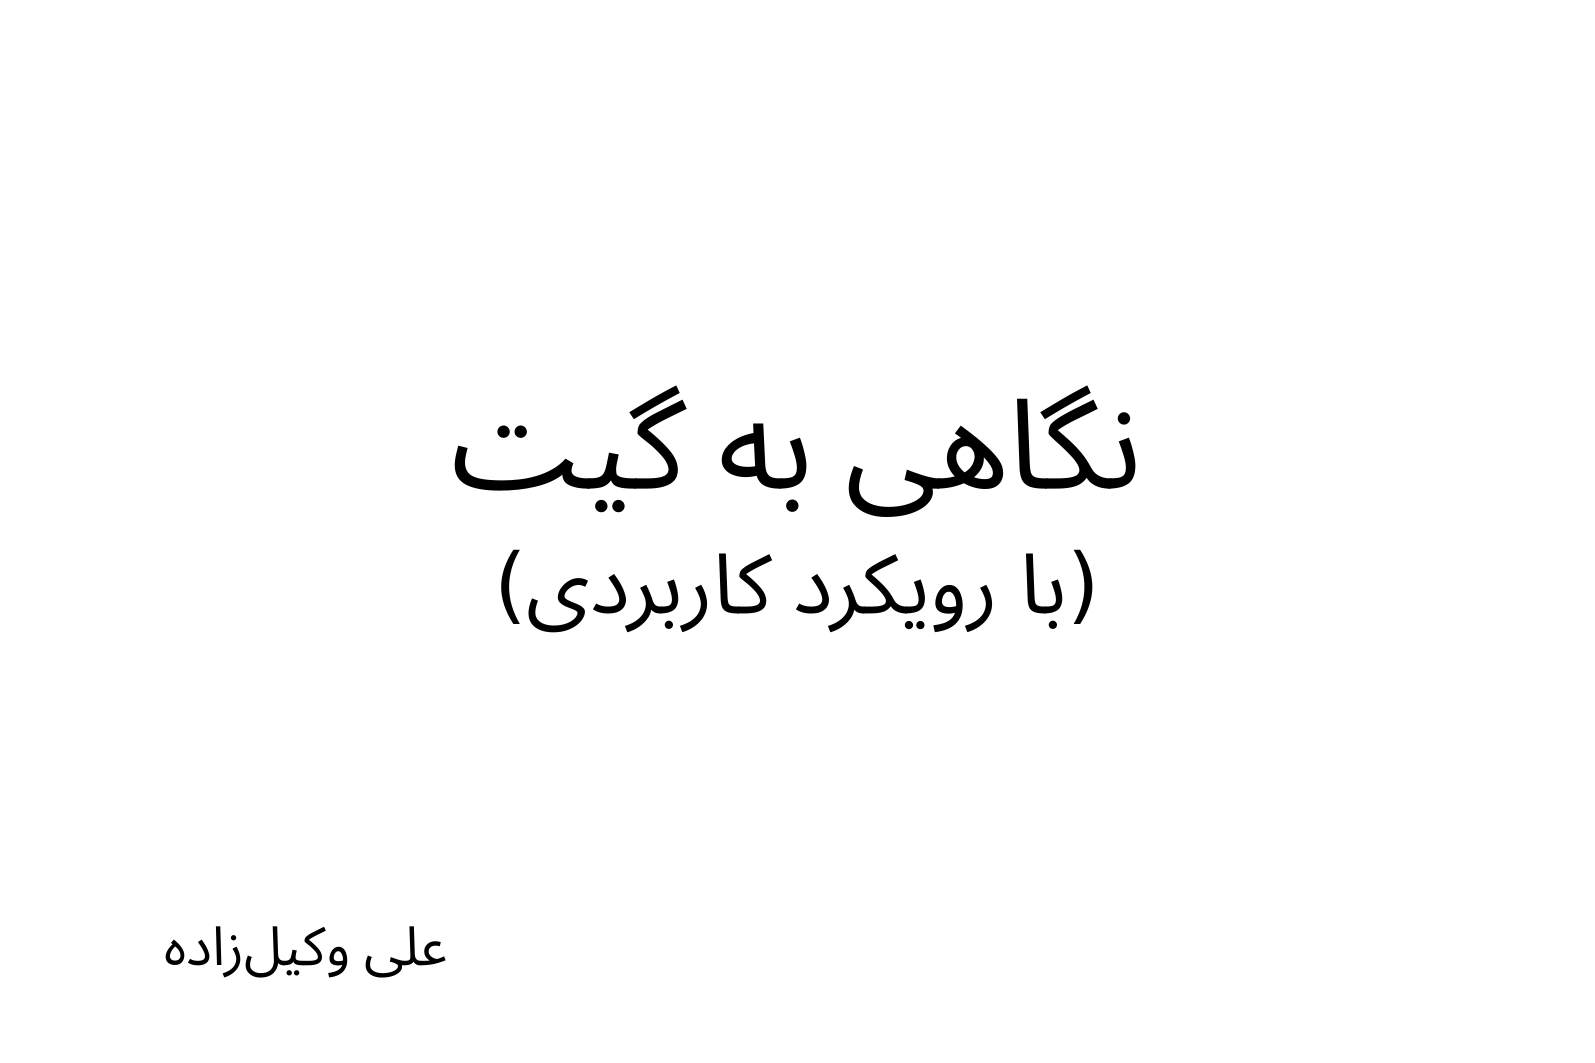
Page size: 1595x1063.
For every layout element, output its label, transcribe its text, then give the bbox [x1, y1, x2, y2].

text_box علی وکیل‌زاده [150, 900, 416, 988]
subtitle نگاهی به گیت (با رویکرد کاربردی) [79, 42, 1515, 951]
